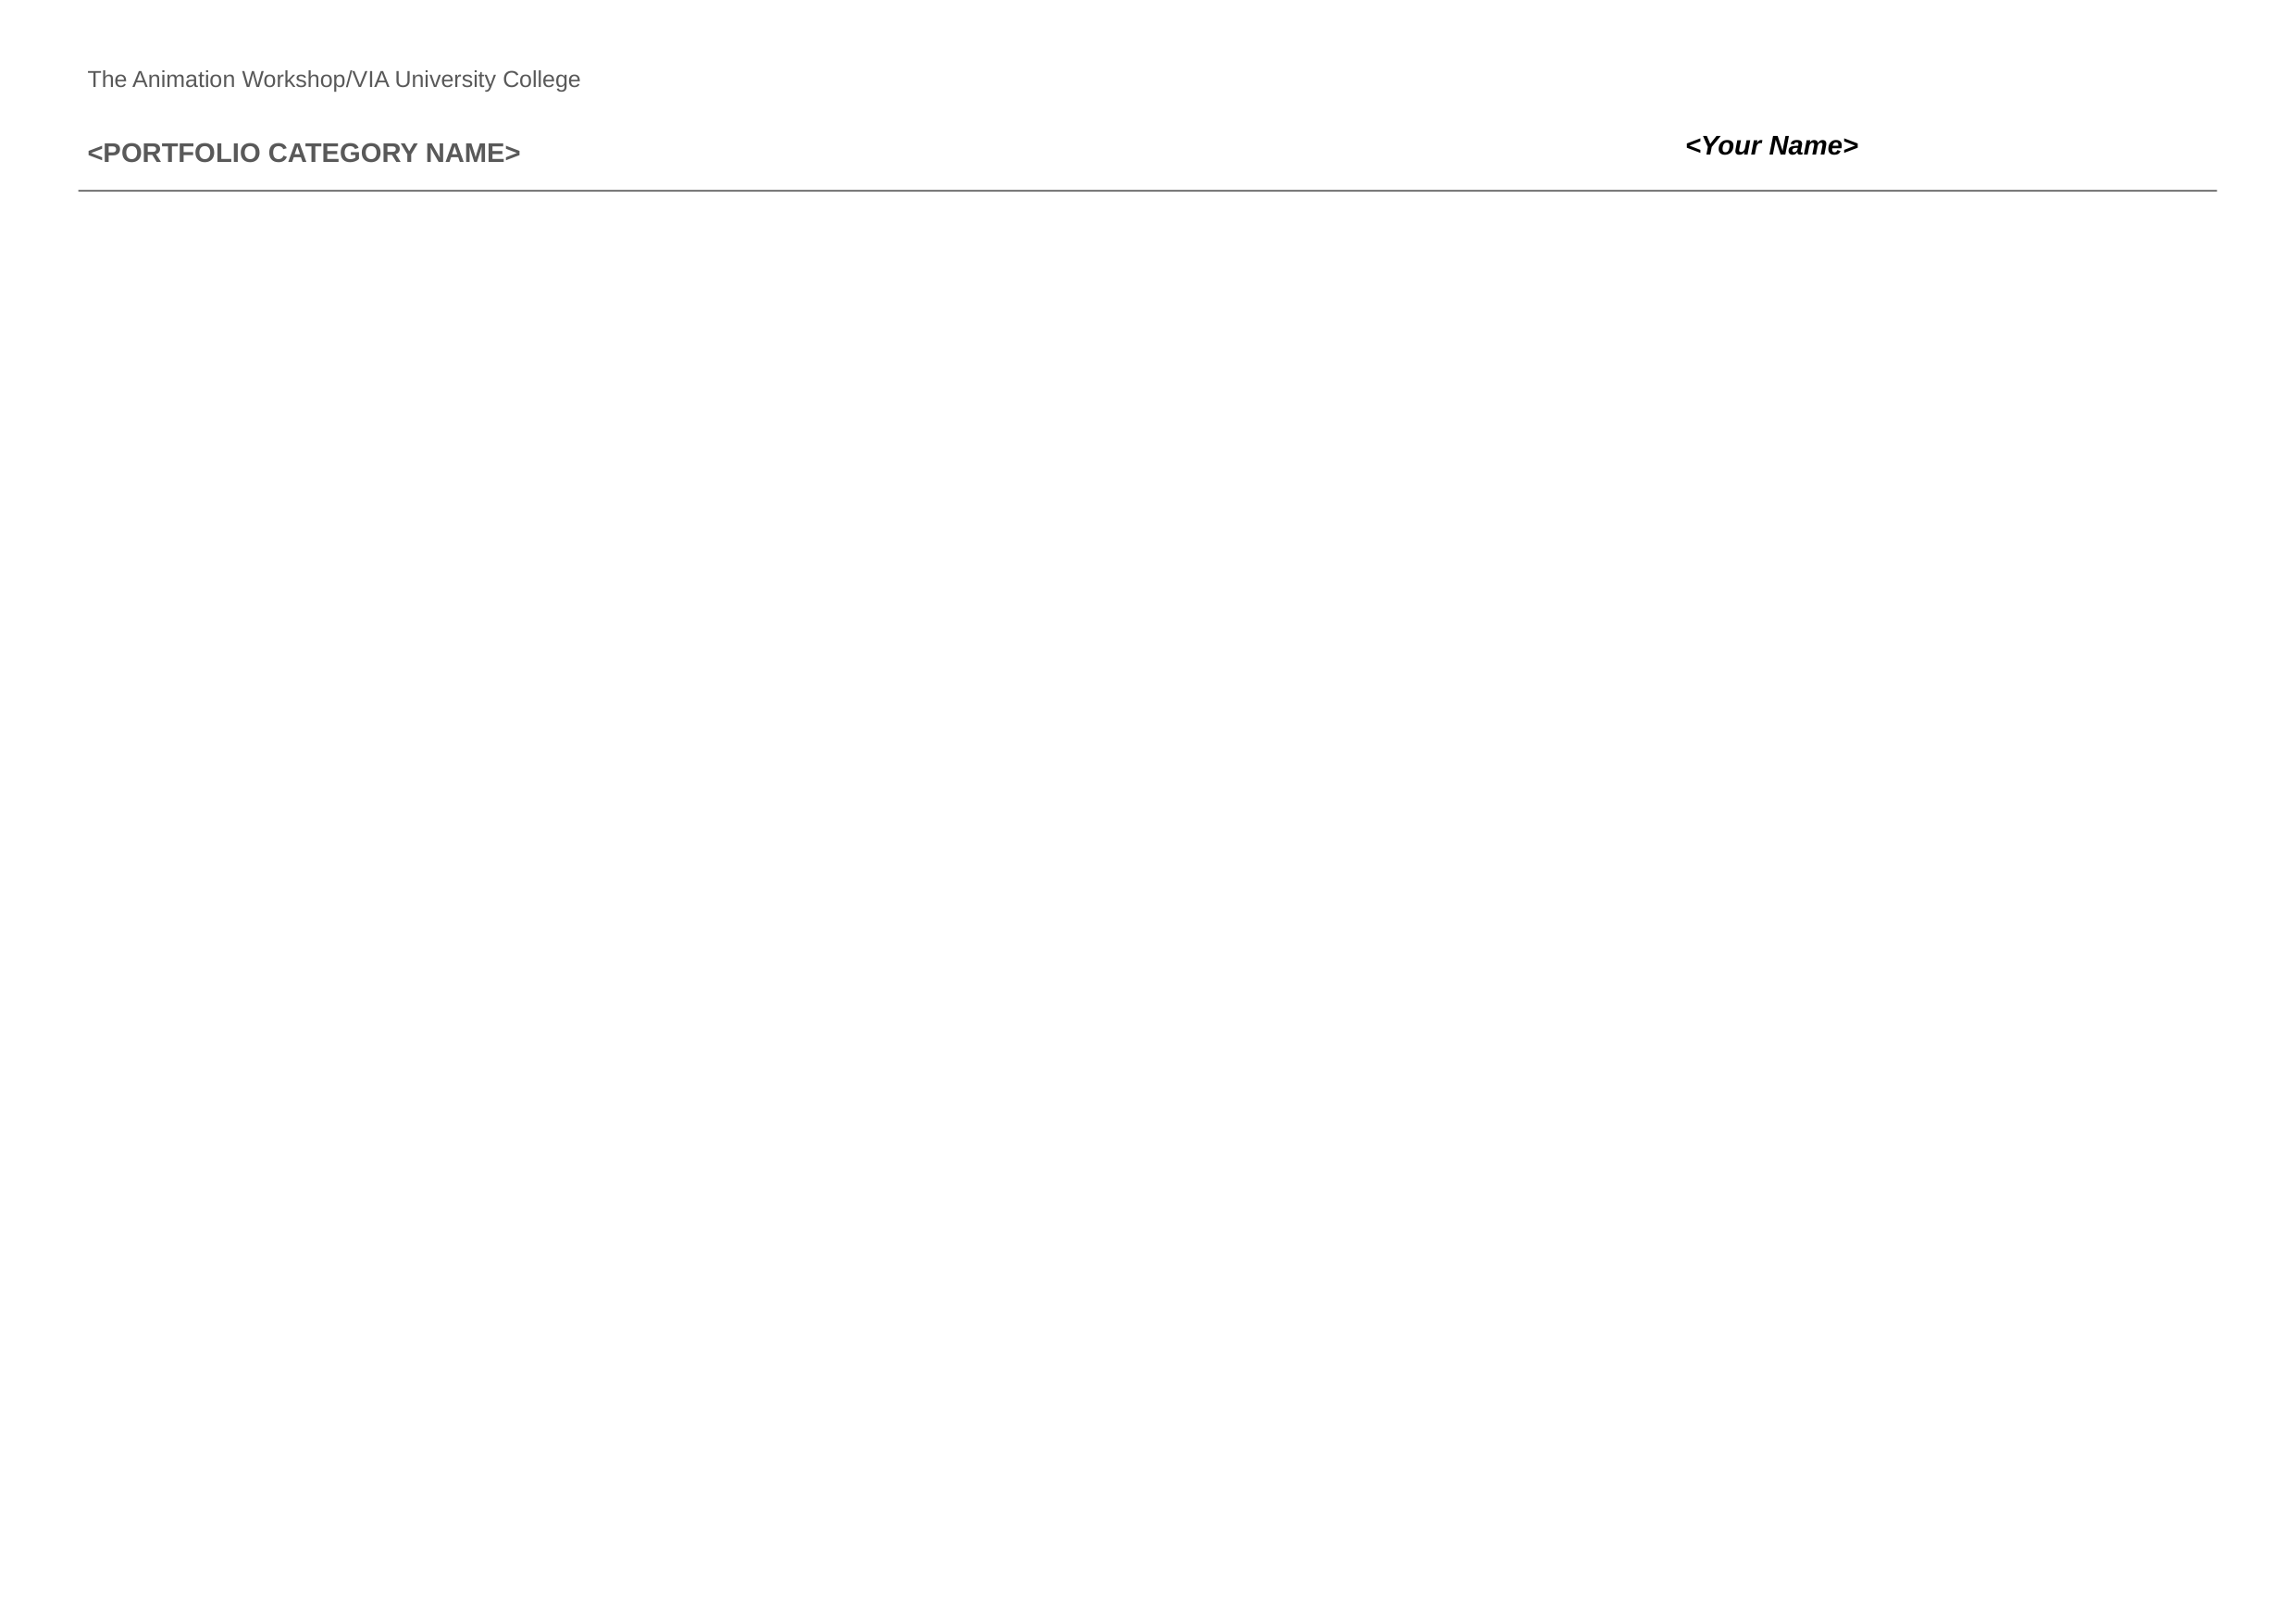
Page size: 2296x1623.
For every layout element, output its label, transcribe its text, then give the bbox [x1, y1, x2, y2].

subtitle The Animation Workshop/VIA University College <PORTFOLIO CATEGORY NAME> [65, 28, 1144, 192]
text_box [1616, 109, 2230, 176]
text_box <Your Name> [1671, 123, 2217, 255]
